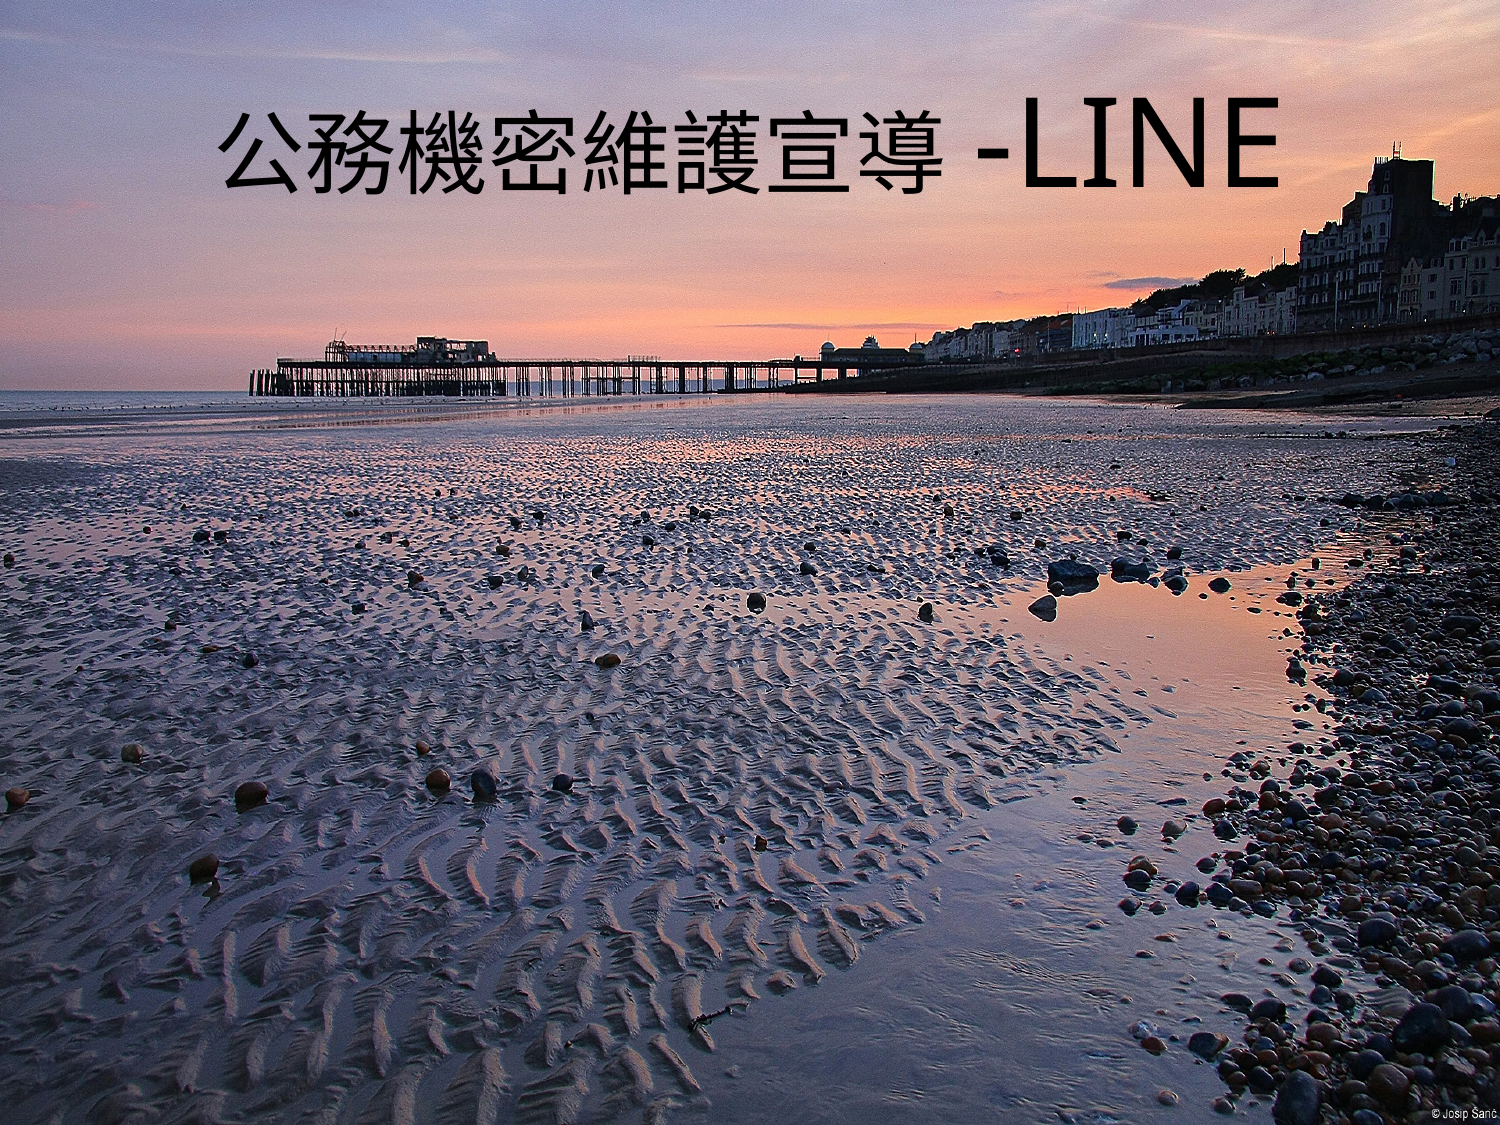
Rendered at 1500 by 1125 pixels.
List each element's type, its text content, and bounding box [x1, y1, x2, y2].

title 公務機密維護宣導-LINE [112, 420, 1388, 662]
picture [0, 0, 1500, 1125]
